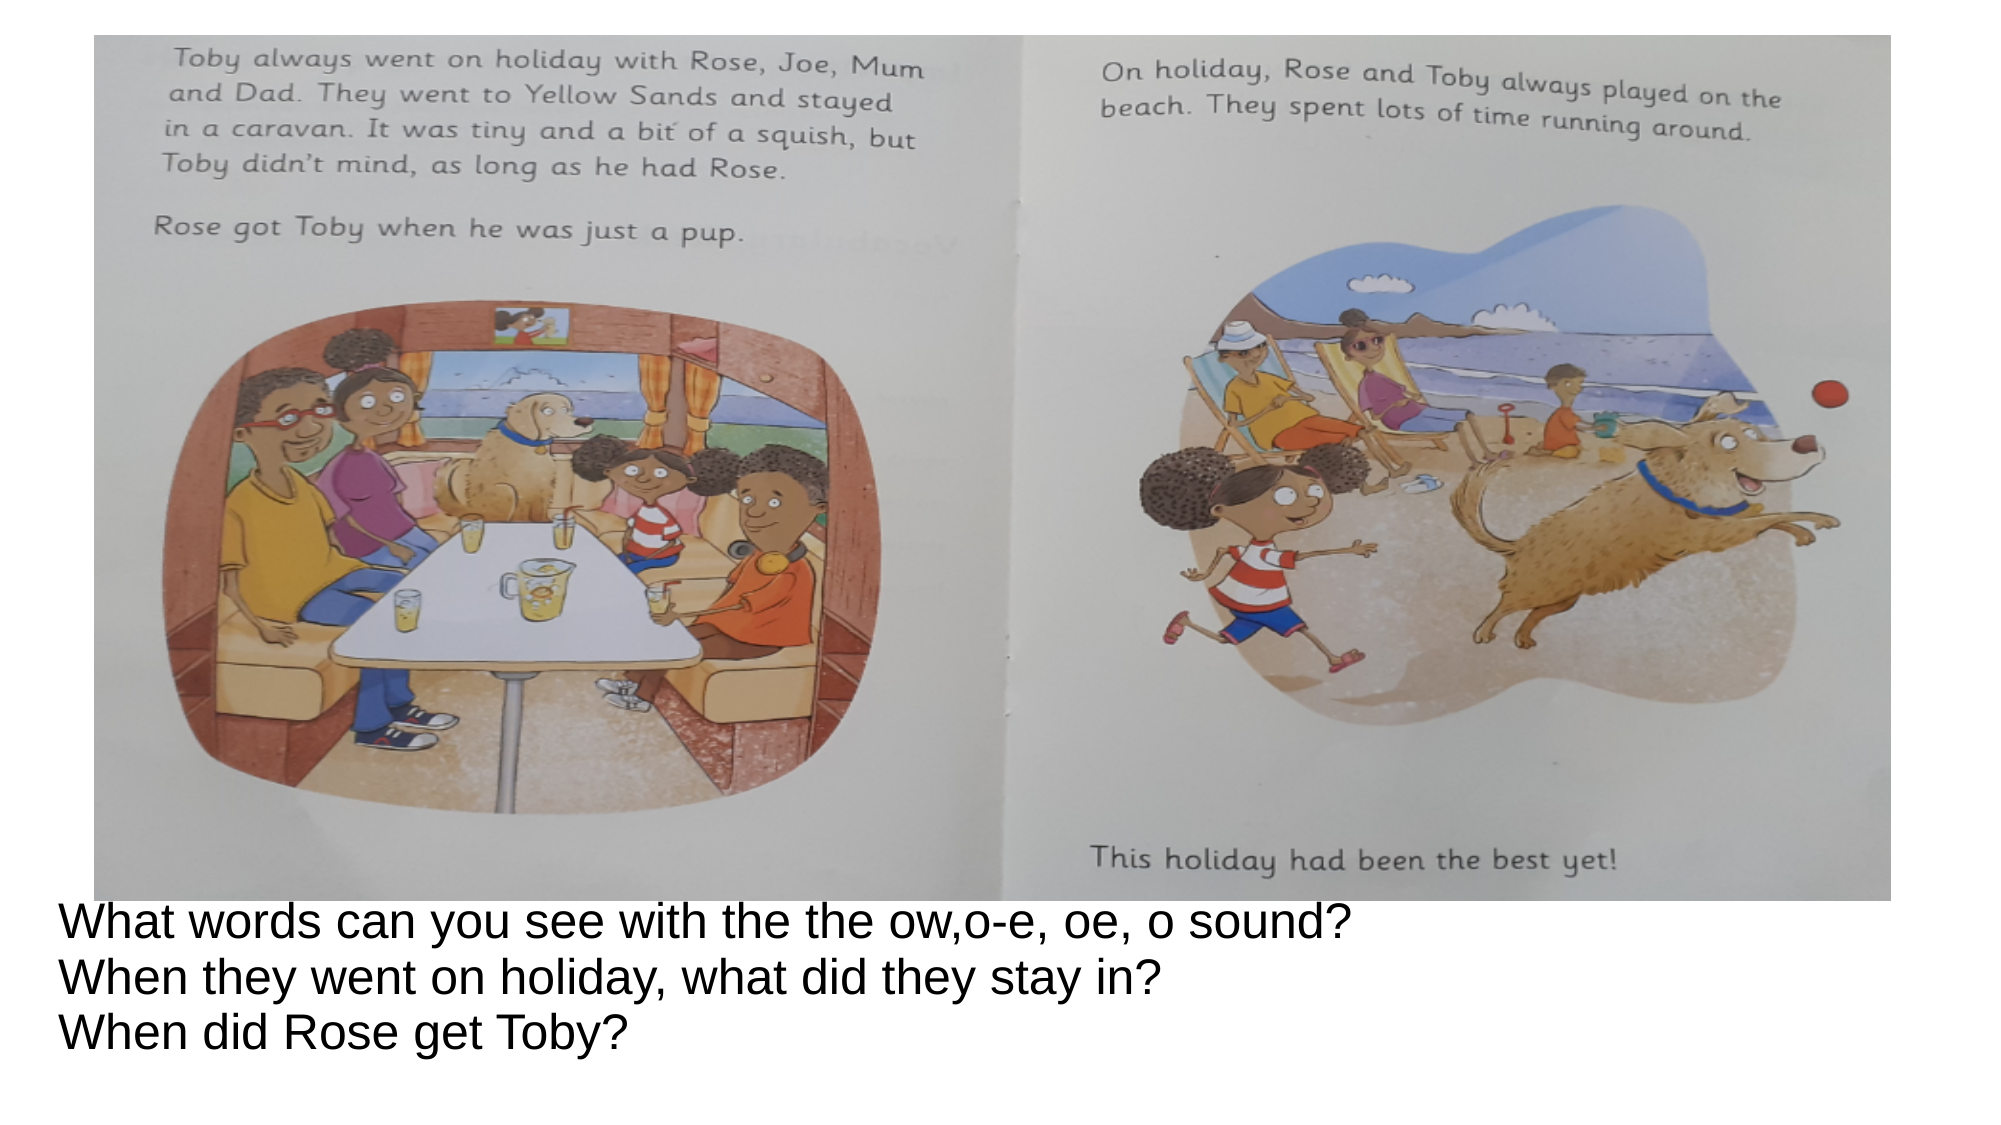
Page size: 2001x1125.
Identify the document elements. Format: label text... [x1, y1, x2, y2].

picture [94, 35, 1891, 901]
text_box What words can you see with the the ow,o-e, oe, o sound? When they went on holiday, what did they stay in? When did Rose get Toby? [43, 885, 1713, 1068]
